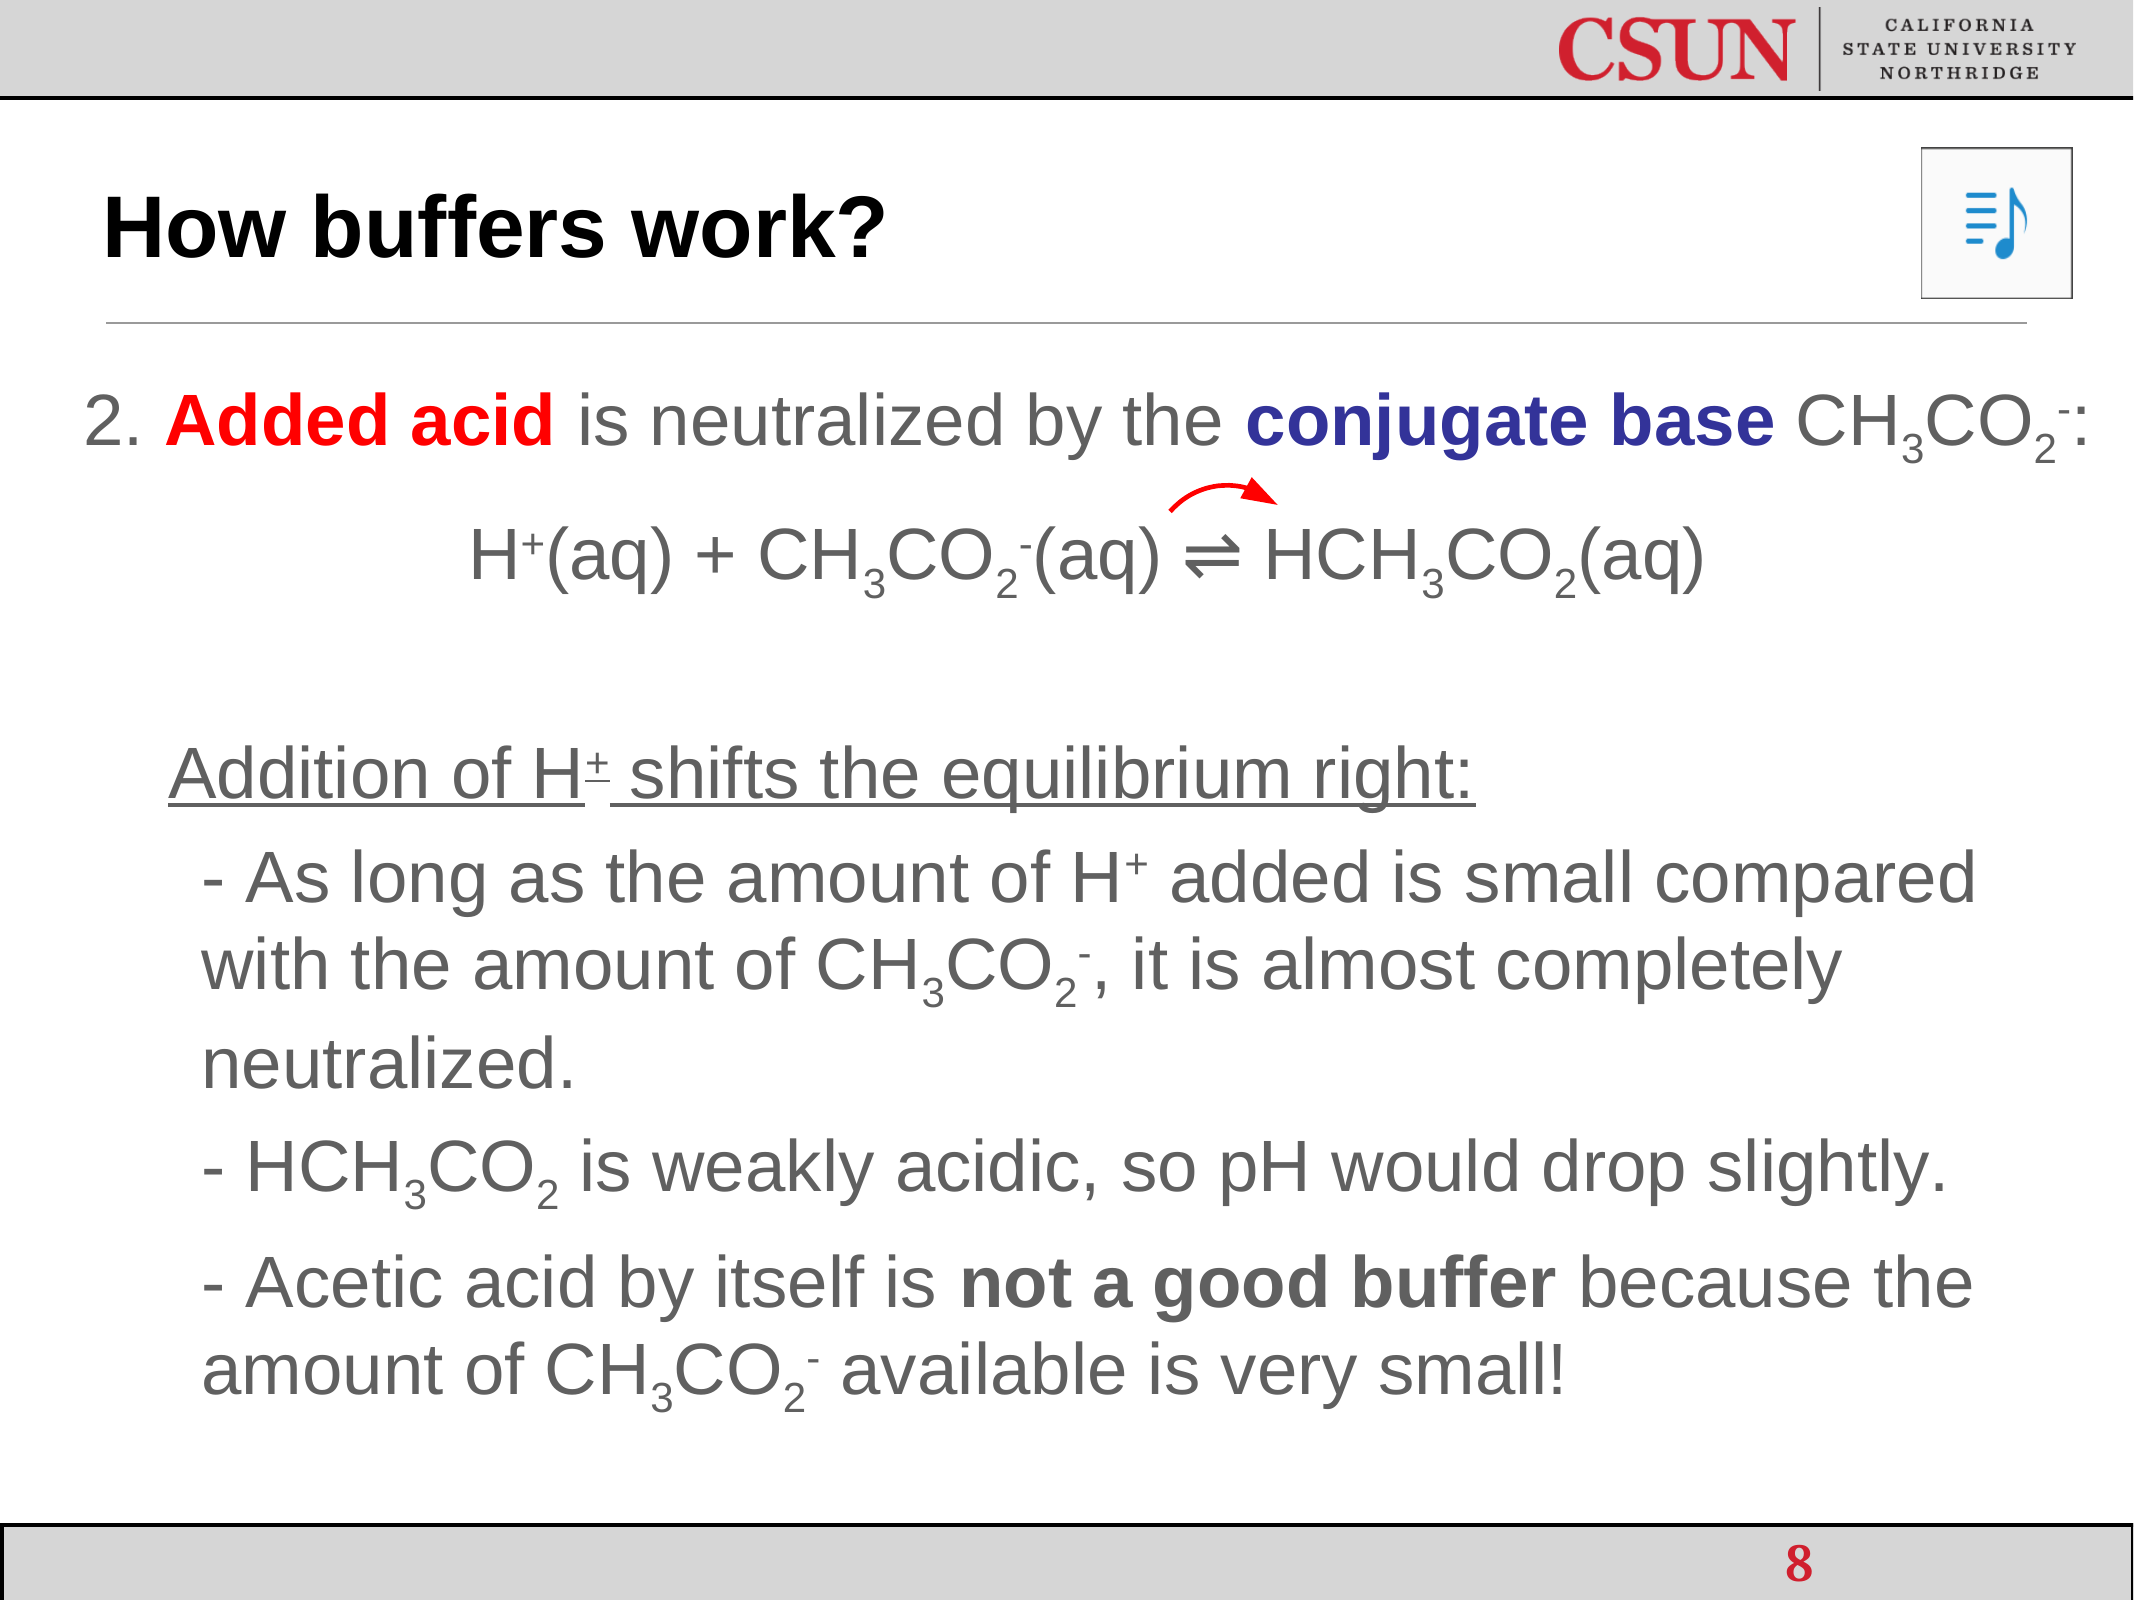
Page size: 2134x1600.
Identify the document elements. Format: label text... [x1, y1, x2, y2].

list 2. Added acid is neutralized by the conjugate base CH3CO2-: H+(aq) + CH3CO2-(aq) ⇌ HCH3CO2(aq) Addition of H+ shifts the equilibrium right: - As long as the amount of H+ added is small compared with the amount of CH3CO2-, it is almost completely neutralized. - HCH3CO2 is weakly acidic, so pH would drop slightly. - Acetic acid by itself is not a good buffer because the amount of CH3CO2- available is very small! [75, 364, 2101, 1510]
text_box [1920, 146, 2074, 301]
picture [1559, 7, 2076, 91]
title How buffers work? [93, 104, 2040, 284]
